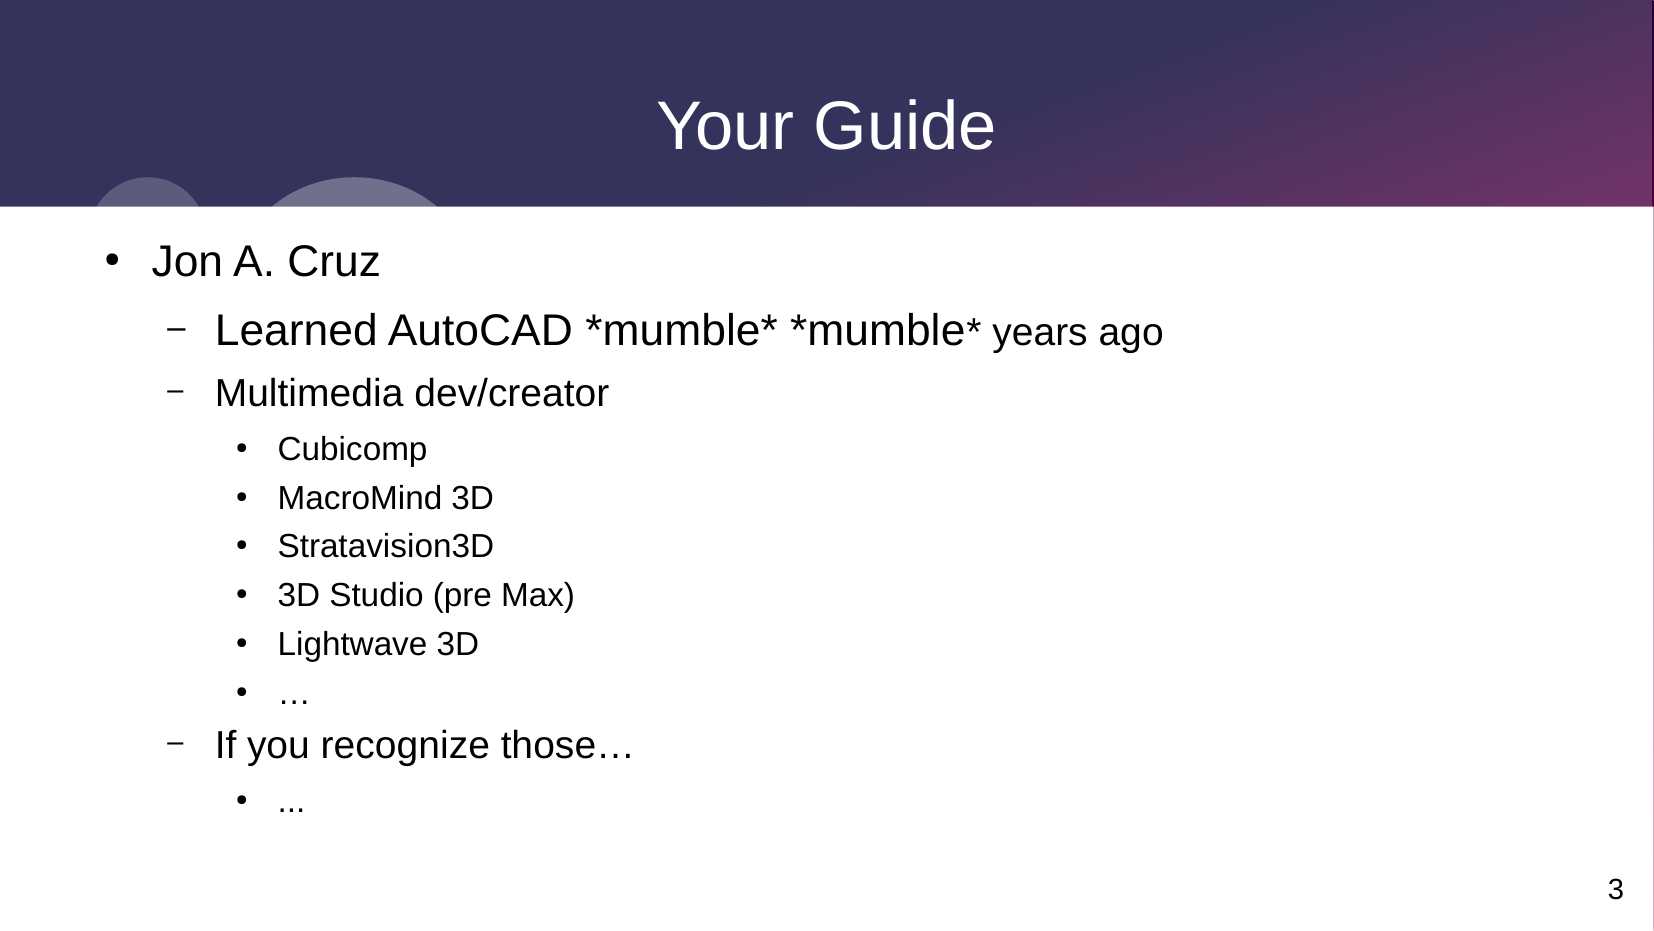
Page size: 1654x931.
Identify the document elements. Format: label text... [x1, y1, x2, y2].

list Jon A. Cruz Learned AutoCAD *mumble* *mumble* years ago Multimedia dev/creator Cubicomp MacroMind 3D Stratavision3D 3D Studio (pre Max) Lightwave 3D … If you recognize those… ... [88, 236, 1565, 827]
title Your Guide [88, 44, 1565, 207]
